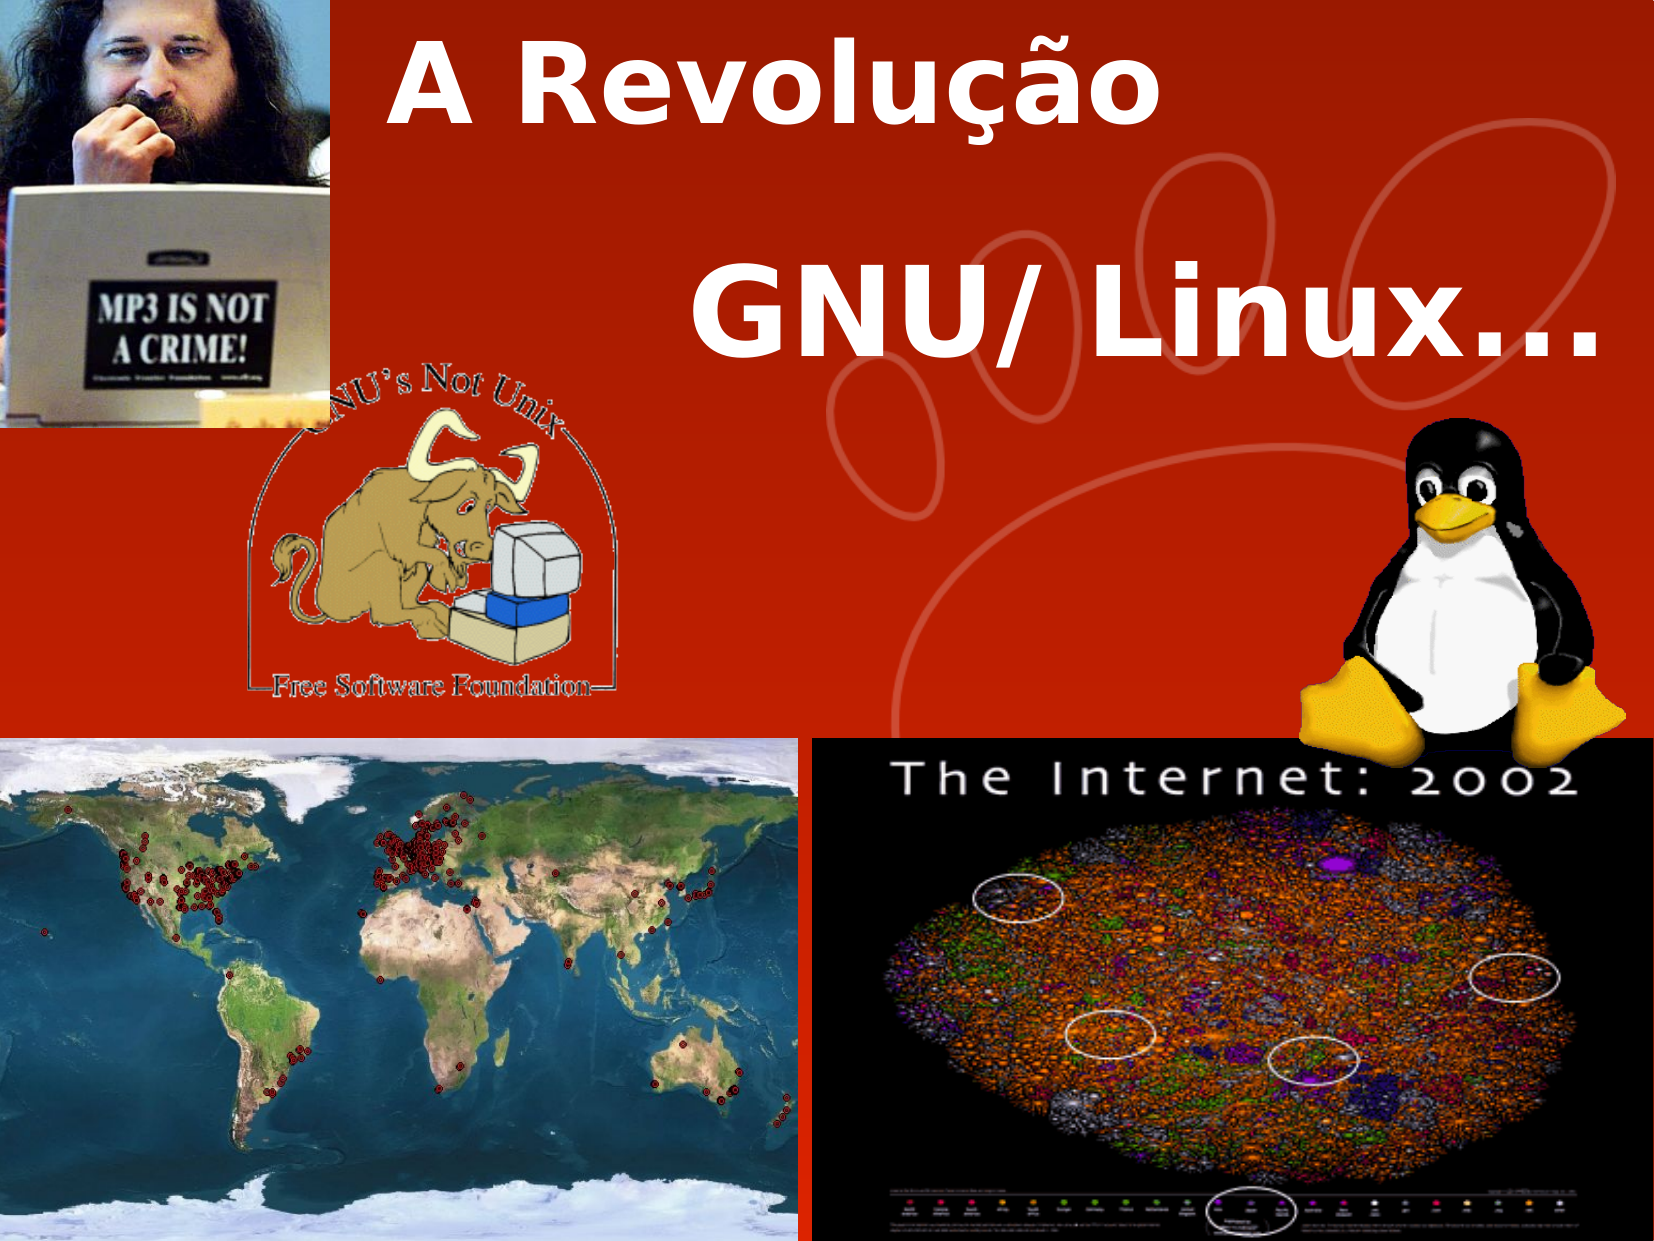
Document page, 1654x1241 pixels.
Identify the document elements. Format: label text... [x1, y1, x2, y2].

picture [812, 394, 1654, 1241]
picture [0, 738, 798, 1241]
picture [0, 394, 650, 709]
text_box A Revolução GNU/ Linux... [0, 0, 1625, 394]
